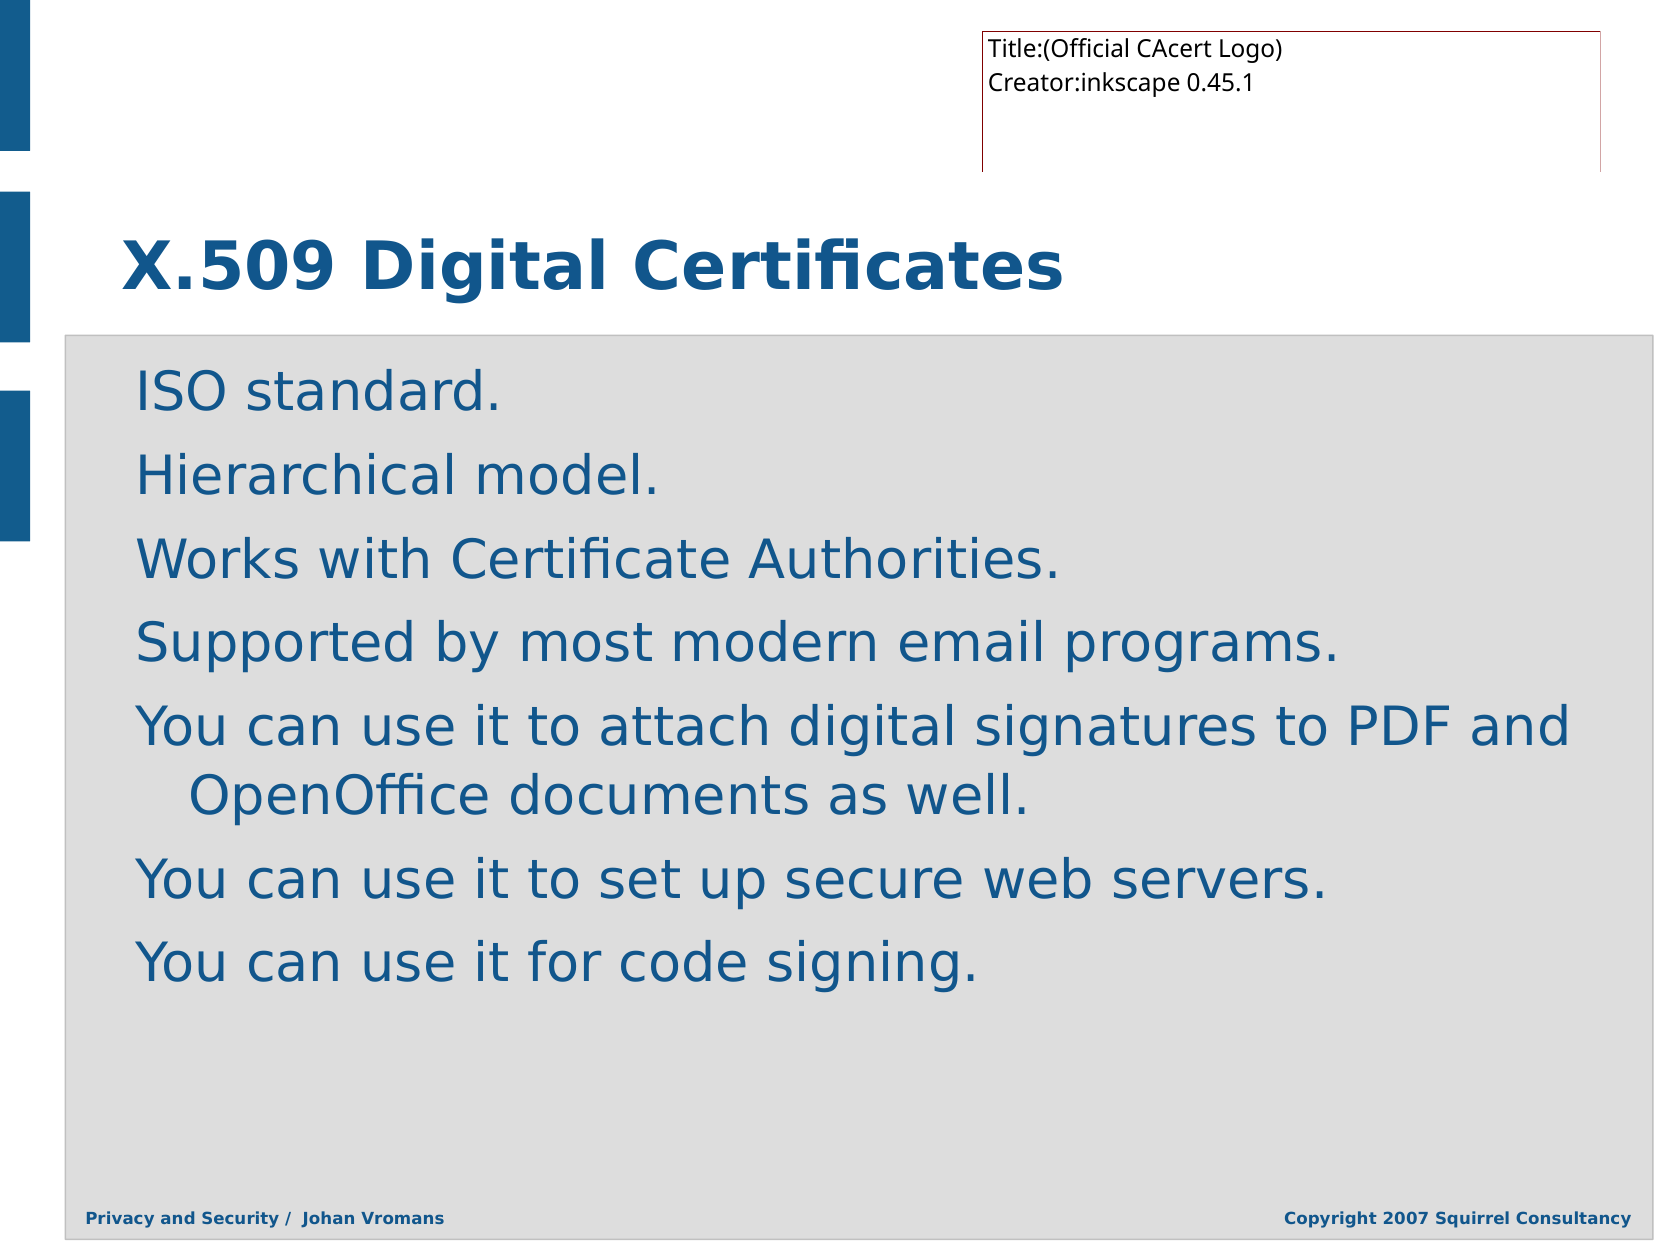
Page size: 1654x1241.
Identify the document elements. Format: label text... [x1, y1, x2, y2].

list ISO standard. Hierarchical model. Works with Certificate Authorities. Supported by most modern email programs. You can use it to attach digital signatures to PDF and OpenOffice documents as well. You can use it to set up secure web servers. You can use it for code signing. [118, 354, 1625, 1182]
title X.509 Digital Certificates [121, 206, 1533, 326]
